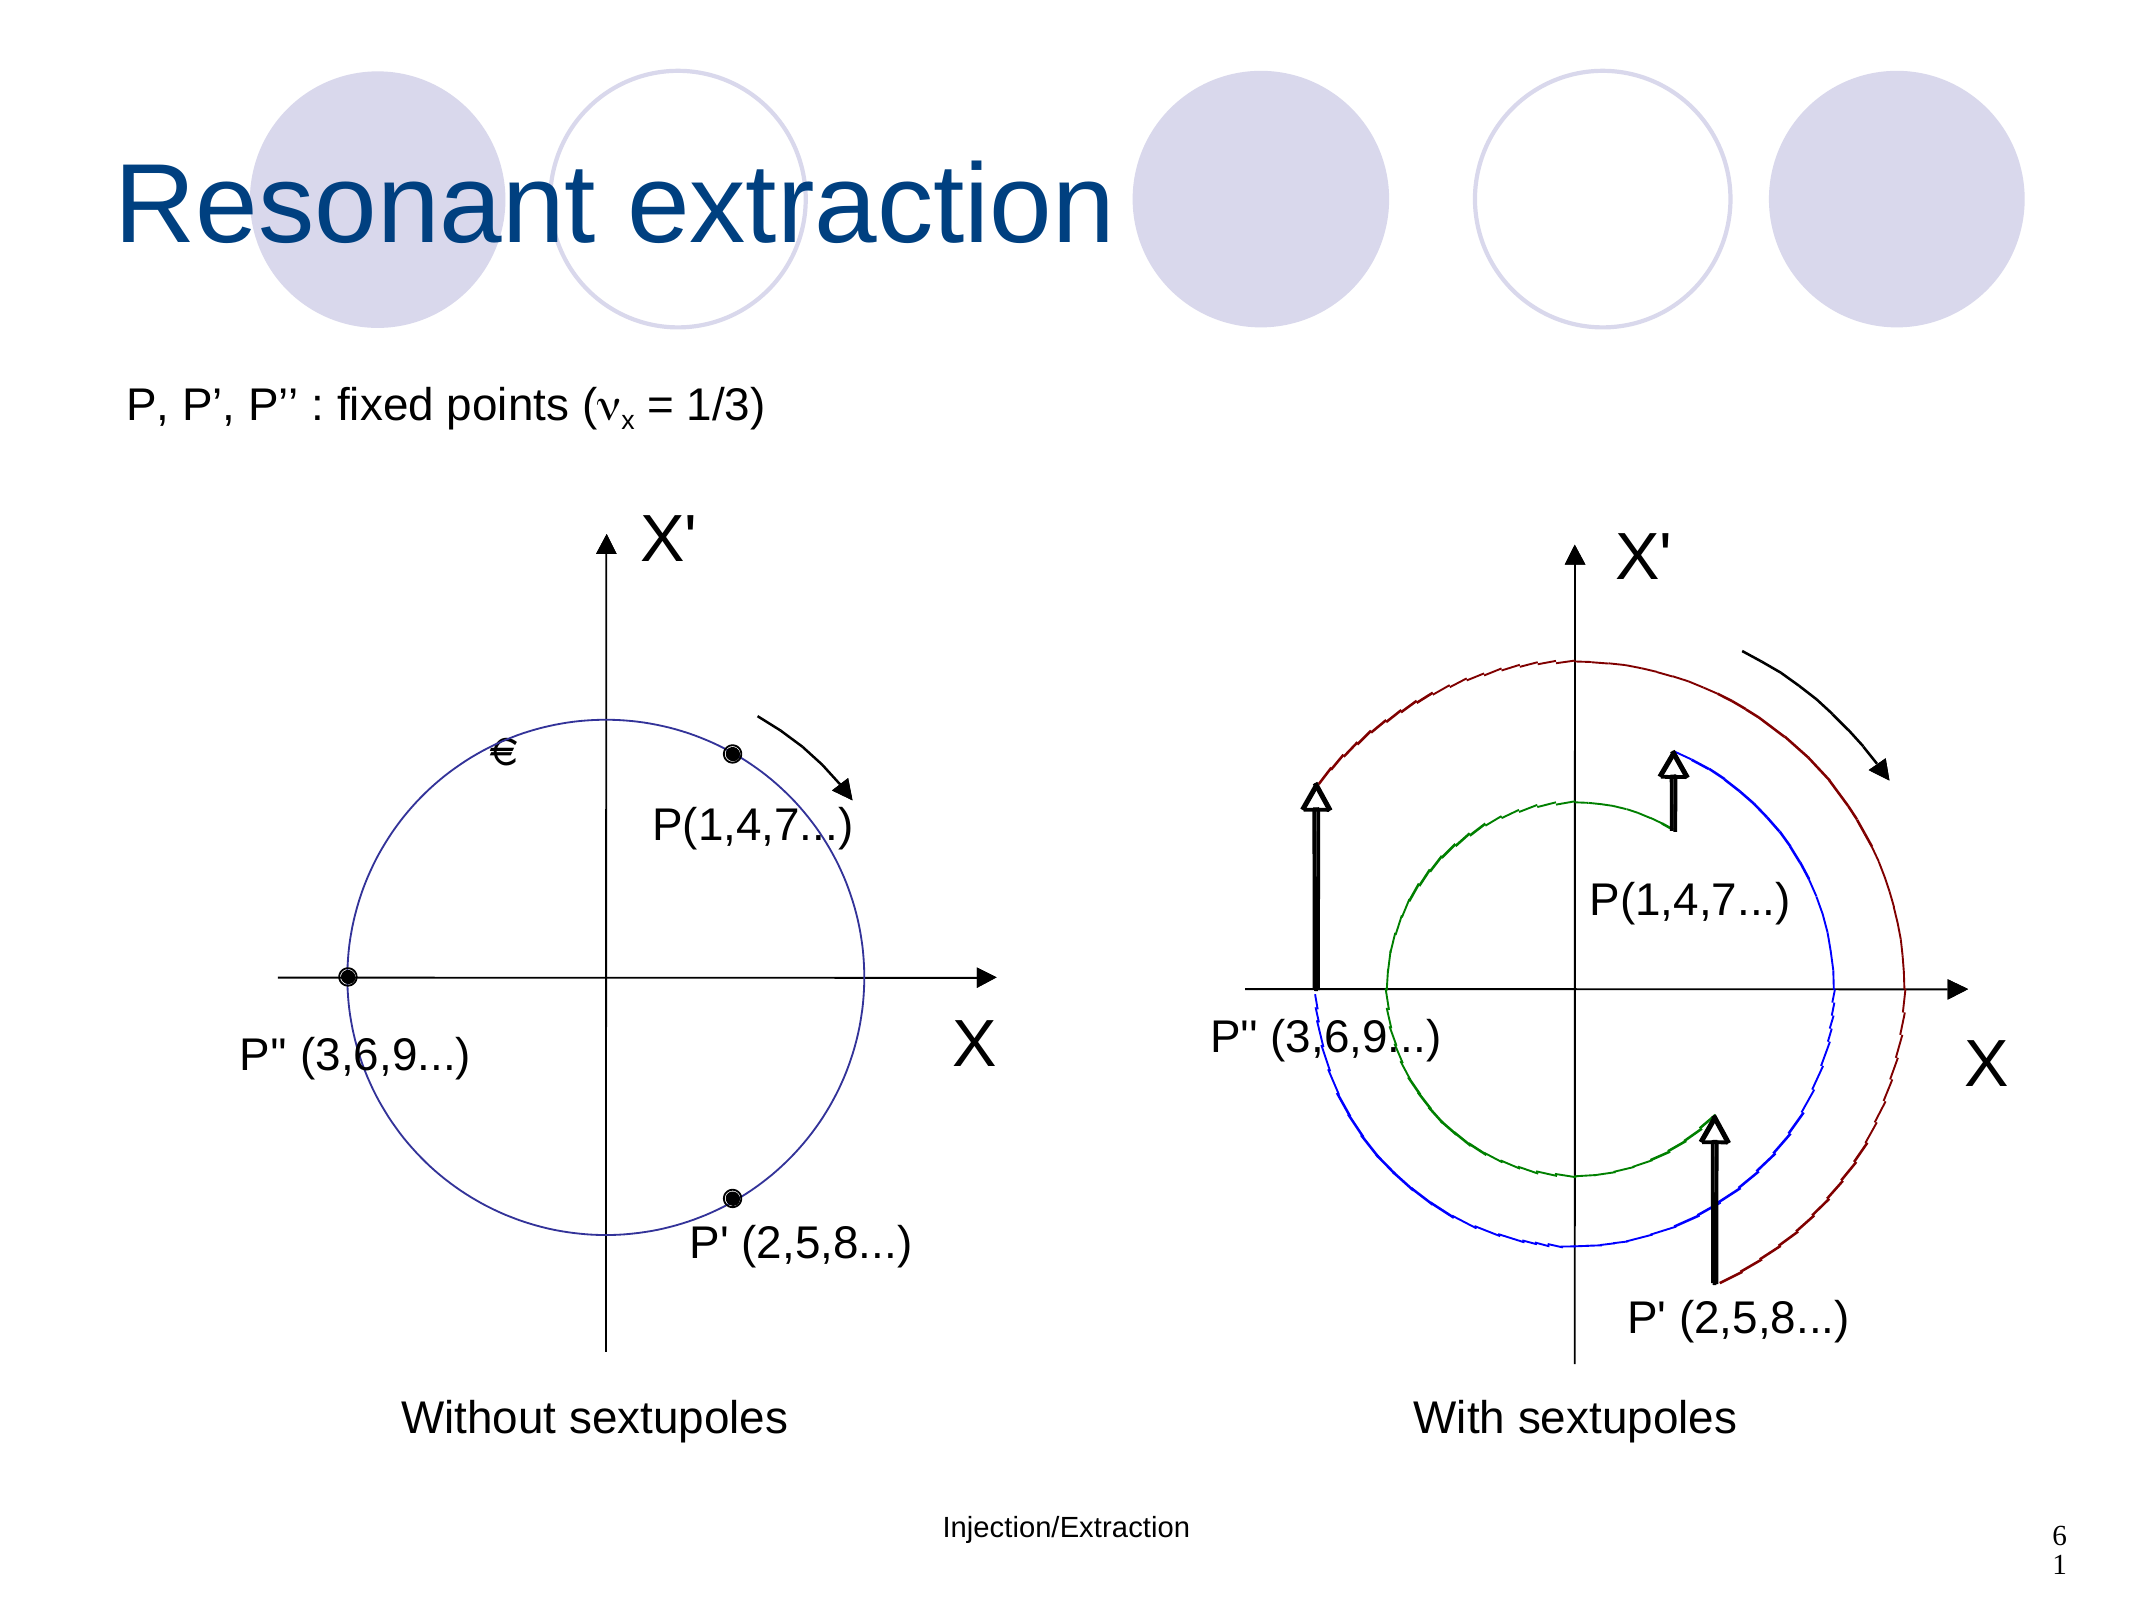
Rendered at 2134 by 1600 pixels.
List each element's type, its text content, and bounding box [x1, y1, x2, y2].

text_box [1868, 758, 1890, 781]
text_box P(1,4,7...) [637, 787, 869, 858]
text_box [725, 1191, 740, 1205]
text_box [596, 534, 617, 554]
text_box P, P’, P’’ : fixed points (x = 1/3) [116, 375, 1238, 461]
text_box  [489, 727, 508, 746]
text_box P' (2,5,8...) [674, 1205, 928, 1276]
text_box P(1,4,7...) [1574, 862, 1806, 933]
title Resonant extraction [106, 21, 2028, 374]
text_box X' [625, 487, 713, 583]
text_box P'' (3,6,9...) [224, 1017, 487, 1088]
text_box  [497, 741, 508, 748]
text_box P' (2,5,8...) [1612, 1280, 1865, 1351]
text_box  [489, 755, 508, 774]
text_box X [938, 992, 1013, 1088]
text_box Without sextupoles [391, 1387, 871, 1465]
text_box [976, 967, 997, 988]
text_box X [1949, 1012, 2025, 1108]
text_box P'' (3,6,9...) [1195, 999, 1457, 1070]
text_box [341, 970, 355, 984]
text_box X' [1600, 505, 1688, 601]
text_box [1564, 544, 1586, 565]
text_box [725, 747, 740, 761]
text_box [836, 778, 850, 787]
text_box With sextupoles [1404, 1387, 1796, 1465]
text_box  [497, 755, 508, 762]
text_box [1947, 979, 1969, 1000]
